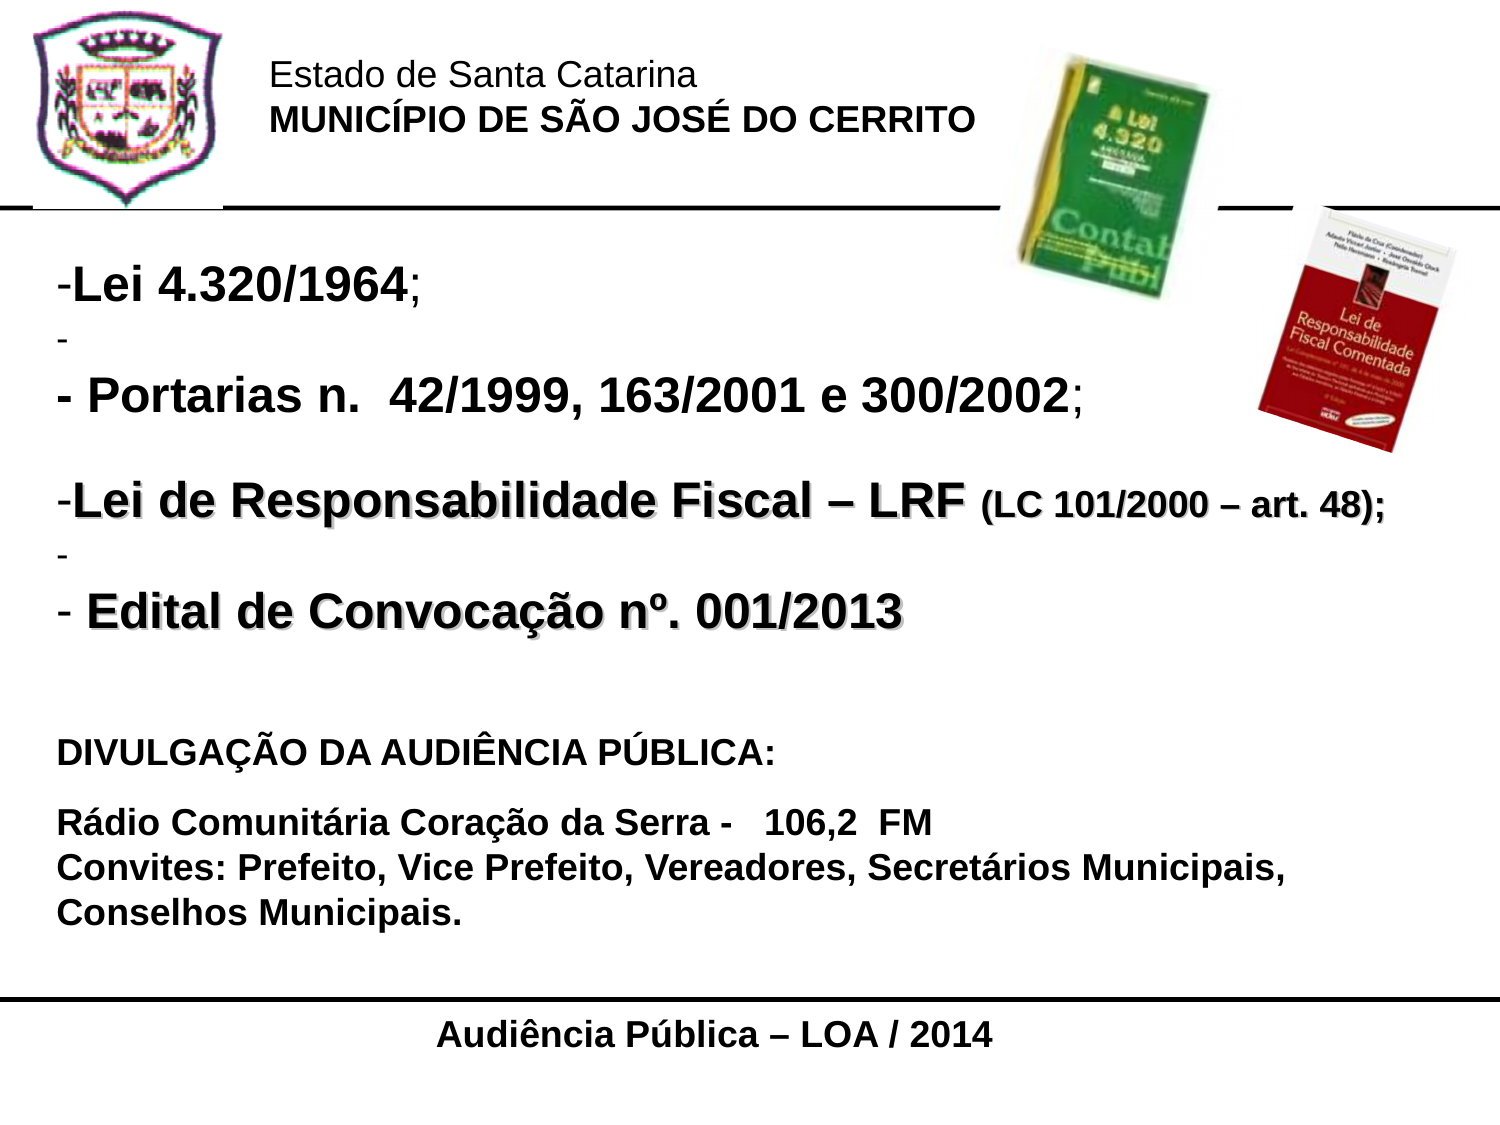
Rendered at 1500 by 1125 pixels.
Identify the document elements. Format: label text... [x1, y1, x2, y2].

picture [986, 44, 1246, 313]
picture [32, 0, 223, 209]
text_box Lei 4.320/1964; - Portarias n. 42/1999, 163/2001 e 300/2002; Lei de Responsabilidade Fiscal – LRF (LC 101/2000 – art. 48); Edital de Convocação nº. 001/2013 DIVULGAÇÃO DA AUDIÊNCIA PÚBLICA: Rádio Comunitária Coração da Serra - 106,2 FM Convites: Prefeito, Vice Prefeito, Vereadores, Secretários Municipais, Conselhos Municipais. [41, 243, 1447, 1001]
text_box Audiência Pública – LOA / 2014 [135, 1002, 1294, 1063]
picture [1230, 197, 1485, 462]
text_box Estado de Santa Catarina MUNICÍPIO DE SÃO JOSÉ DO CERRITO [253, 42, 1500, 148]
